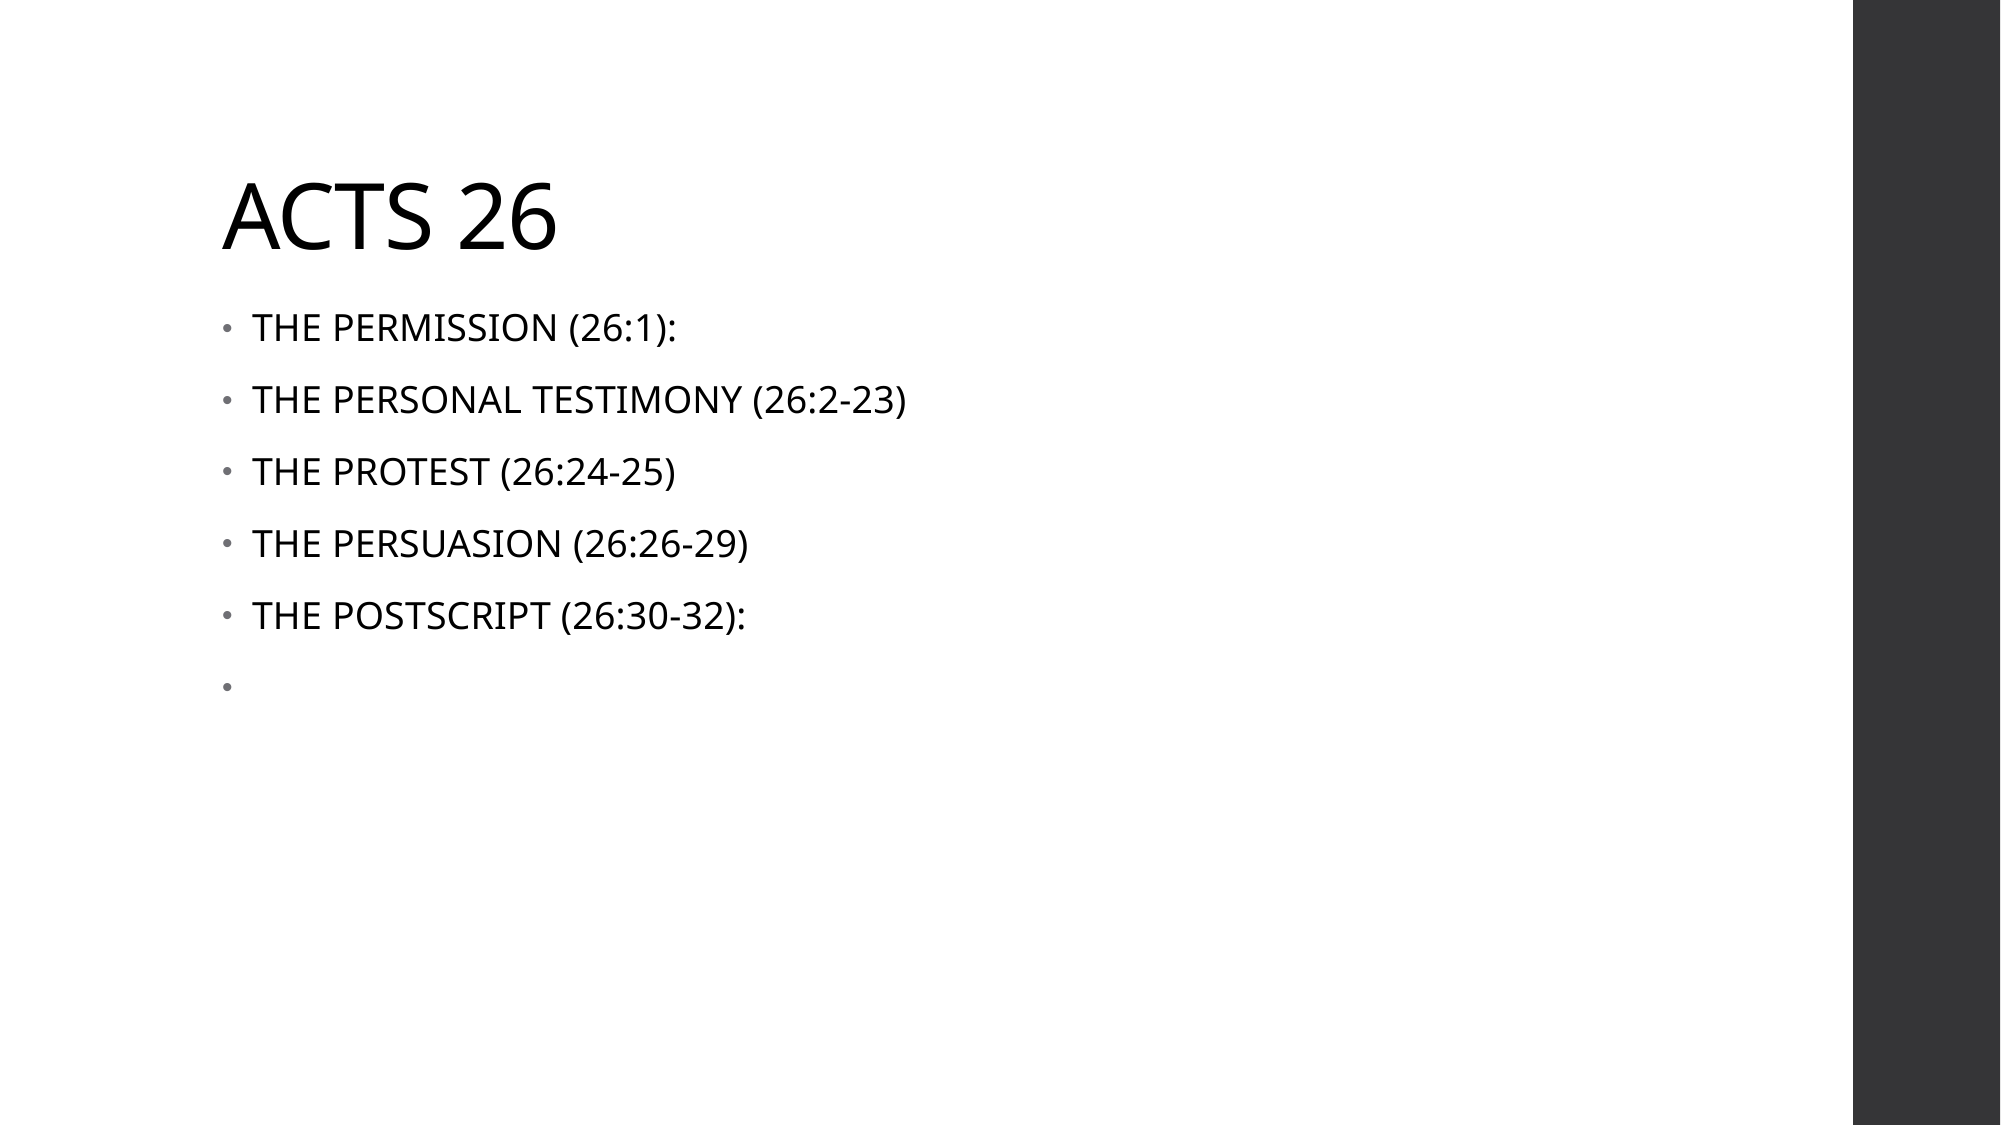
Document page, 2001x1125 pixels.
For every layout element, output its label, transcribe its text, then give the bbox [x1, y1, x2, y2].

title ACTS 26 [206, 60, 1797, 278]
list THE PERMISSION (26:1): THE PERSONAL TESTIMONY (26:2-23) THE PROTEST (26:24-25) THE PERSUASION (26:26-29) THE POSTSCRIPT (26:30-32): [206, 299, 1617, 1014]
